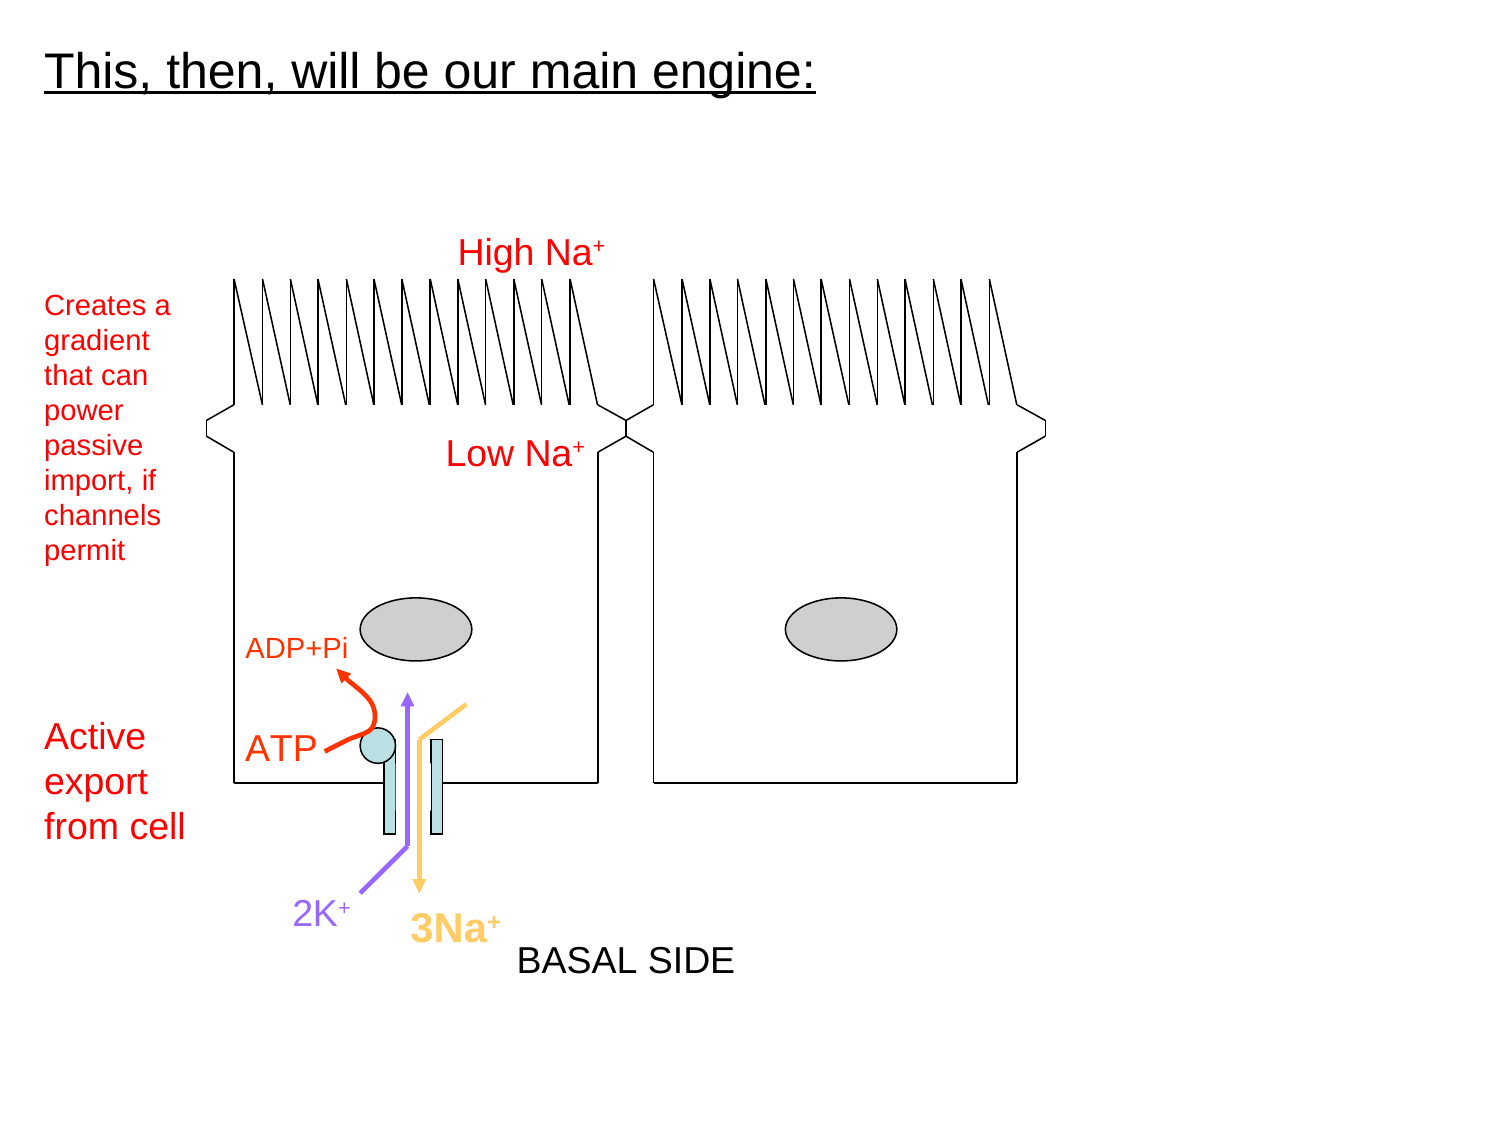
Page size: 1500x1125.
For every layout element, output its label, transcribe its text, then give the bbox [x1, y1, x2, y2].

text_box Active export from cell [29, 704, 219, 855]
text_box [360, 727, 405, 835]
text_box ADP+Pi [230, 621, 364, 672]
text_box ATP [230, 716, 349, 777]
text_box This, then, will be our main engine: [29, 30, 1058, 107]
text_box [422, 739, 443, 835]
text_box [785, 597, 897, 661]
text_box 3Na+ [395, 893, 538, 959]
text_box [410, 763, 417, 811]
text_box [362, 597, 472, 661]
text_box BASAL SIDE [501, 928, 1070, 990]
text_box High Na+ [442, 219, 656, 281]
text_box 2K+ [277, 881, 373, 942]
text_box Creates a gradient that can power passive import, if channels permit [29, 278, 195, 575]
text_box Low Na+ [430, 420, 644, 482]
